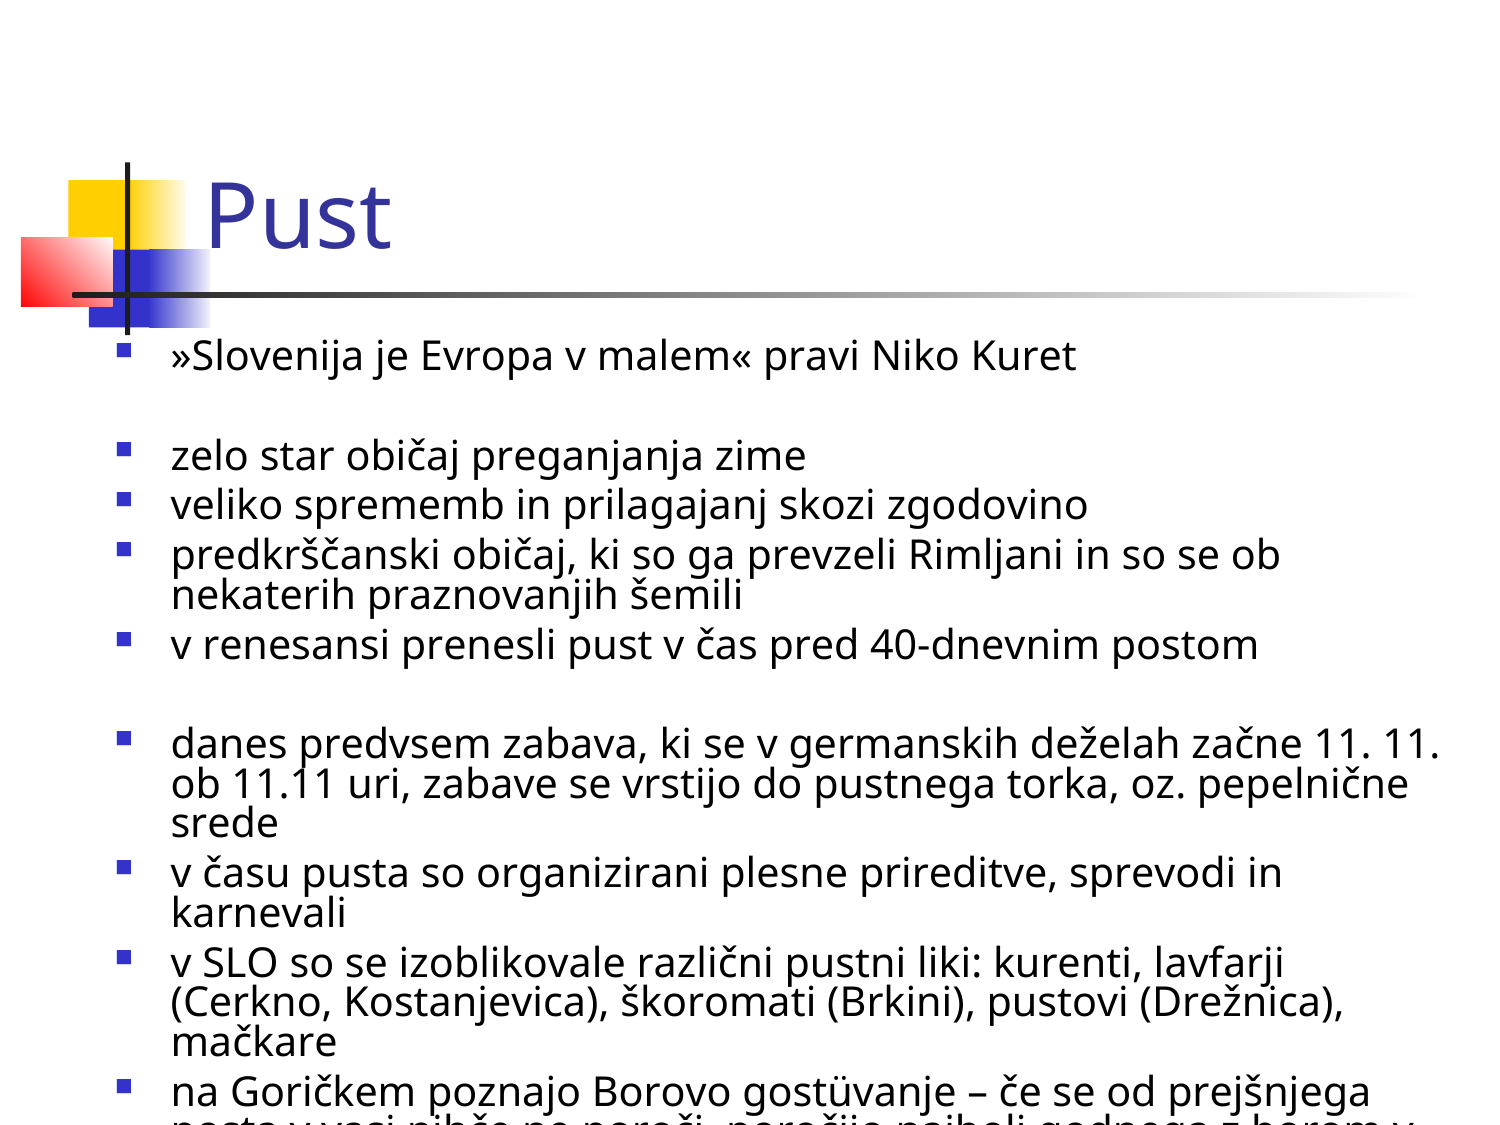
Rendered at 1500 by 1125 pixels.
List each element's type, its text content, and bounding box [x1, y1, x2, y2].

list »Slovenija je Evropa v malem« pravi Niko Kuret zelo star običaj preganjanja zime veliko sprememb in prilagajanj skozi zgodovino predkrščanski običaj, ki so ga prevzeli Rimljani in so se ob nekaterih praznovanjih šemili v renesansi prenesli pust v čas pred 40-dnevnim postom danes predvsem zabava, ki se v germanskih deželah začne 11. 11. ob 11.11 uri, zabave se vrstijo do pustnega torka, oz. pepelnične srede v času pusta so organizirani plesne prireditve, sprevodi in karnevali v SLO so se izoblikovale različni pustni liki: kurenti, lavfarji (Cerkno, Kostanjevica), škoromati (Brkini), pustovi (Drežnica), mačkare na Goričkem poznajo Borovo gostüvanje – če se od prejšnjega posta v vasi nihče ne poroči, poročijo najbolj godnega z borom v gozdu [100, 331, 1469, 1095]
title Pust [188, 35, 1468, 276]
